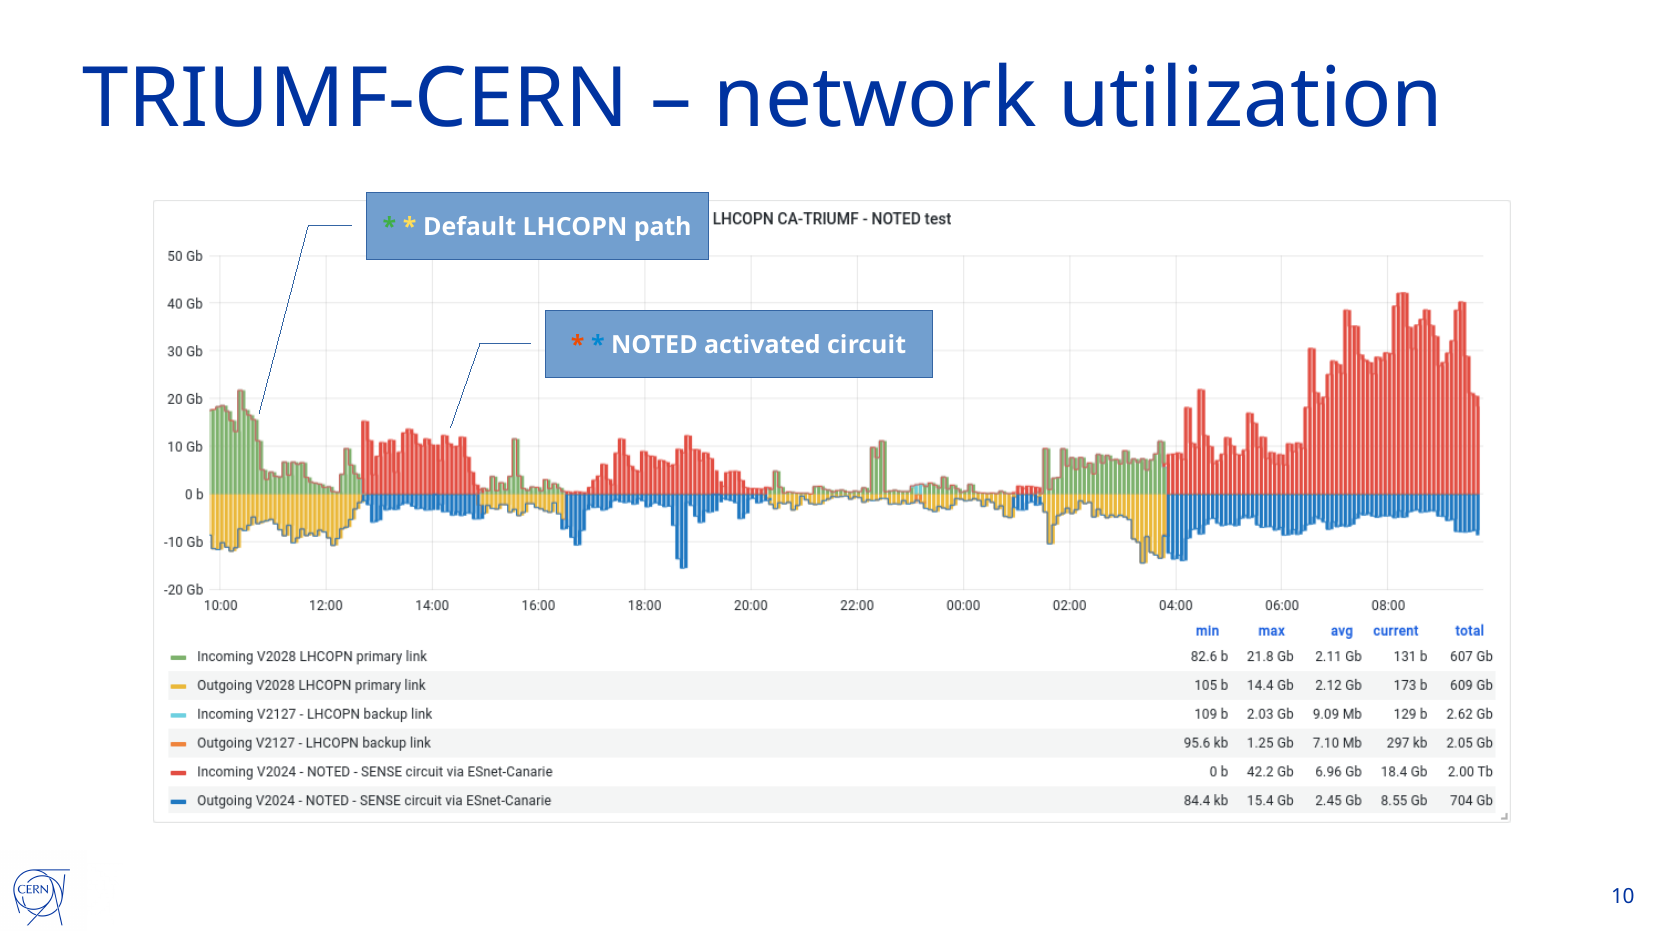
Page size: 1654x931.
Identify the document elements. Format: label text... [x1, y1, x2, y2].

picture [0, 850, 127, 931]
text_box * * Default LHCOPN path [366, 192, 709, 260]
text_box * * NOTED activated circuit [545, 310, 932, 378]
title TRIUMF-CERN – network utilization [82, 37, 1571, 193]
picture [153, 200, 1511, 823]
